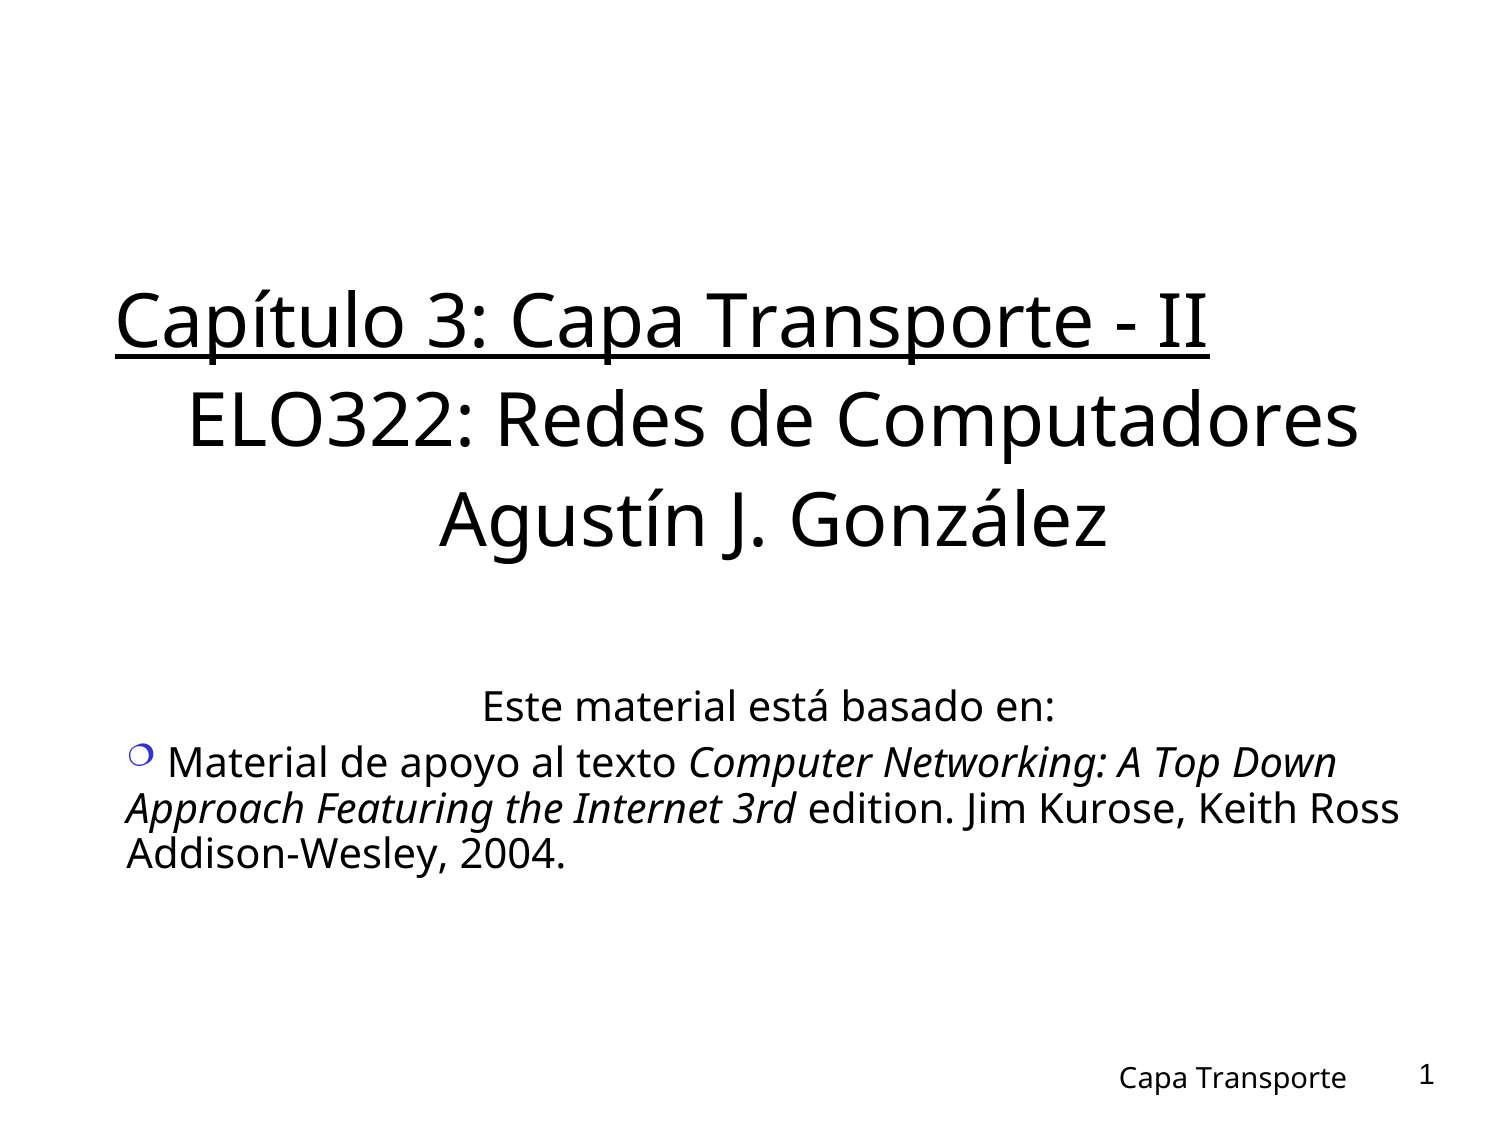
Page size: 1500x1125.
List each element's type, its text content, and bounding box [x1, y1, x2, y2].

title Capítulo 3: Capa Transporte - II [99, 198, 1425, 373]
subtitle ELO322: Redes de Computadores Agustín J. González Este material está basado en: Material de apoyo al texto Computer Networking: A Top Down Approach Featuring the Internet 3rd edition. Jim Kurose, Keith Ross Addison-Wesley, 2004. [36, 373, 1437, 931]
